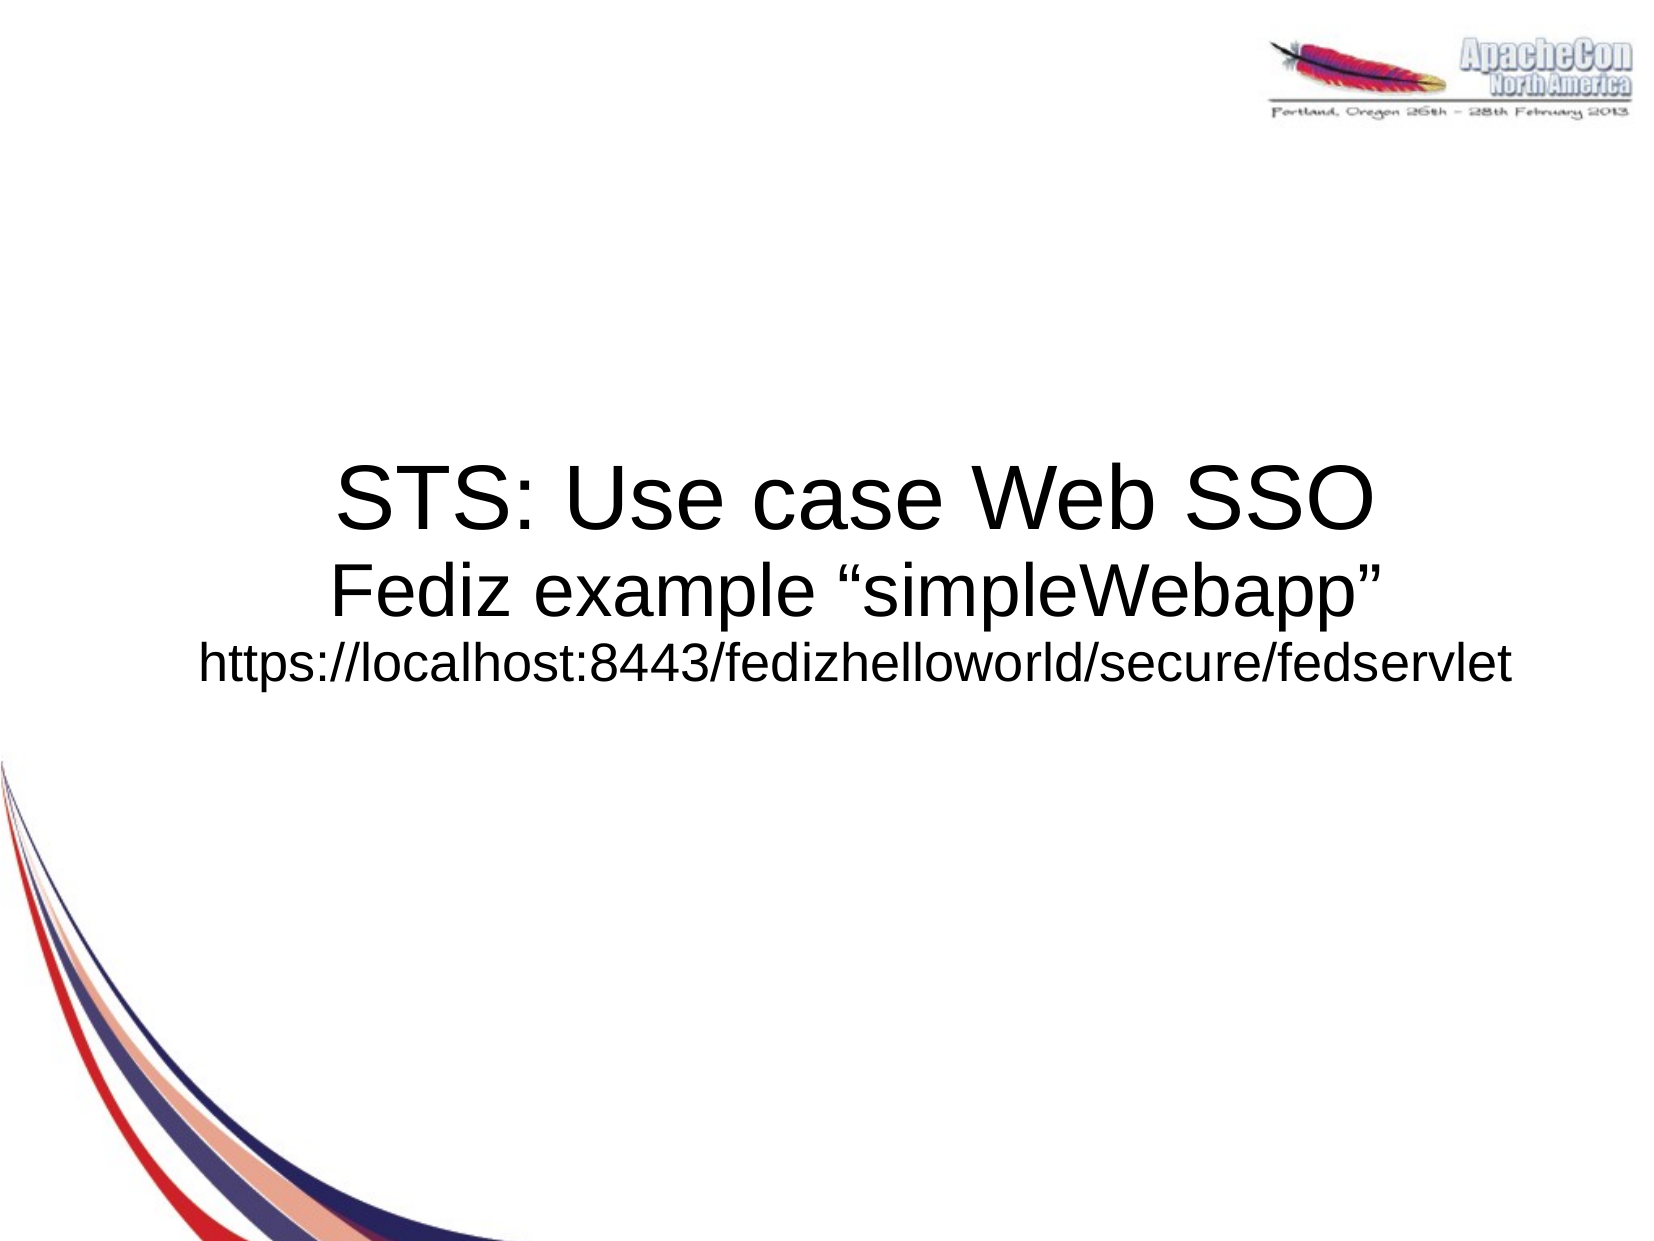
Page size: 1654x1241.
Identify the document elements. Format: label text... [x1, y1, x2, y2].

picture [0, 0, 1654, 1241]
title STS: Use case Web SSO Fediz example “simpleWebapp” https://localhost:8443/fedizhelloworld/secure/fedservlet [177, 446, 1536, 694]
